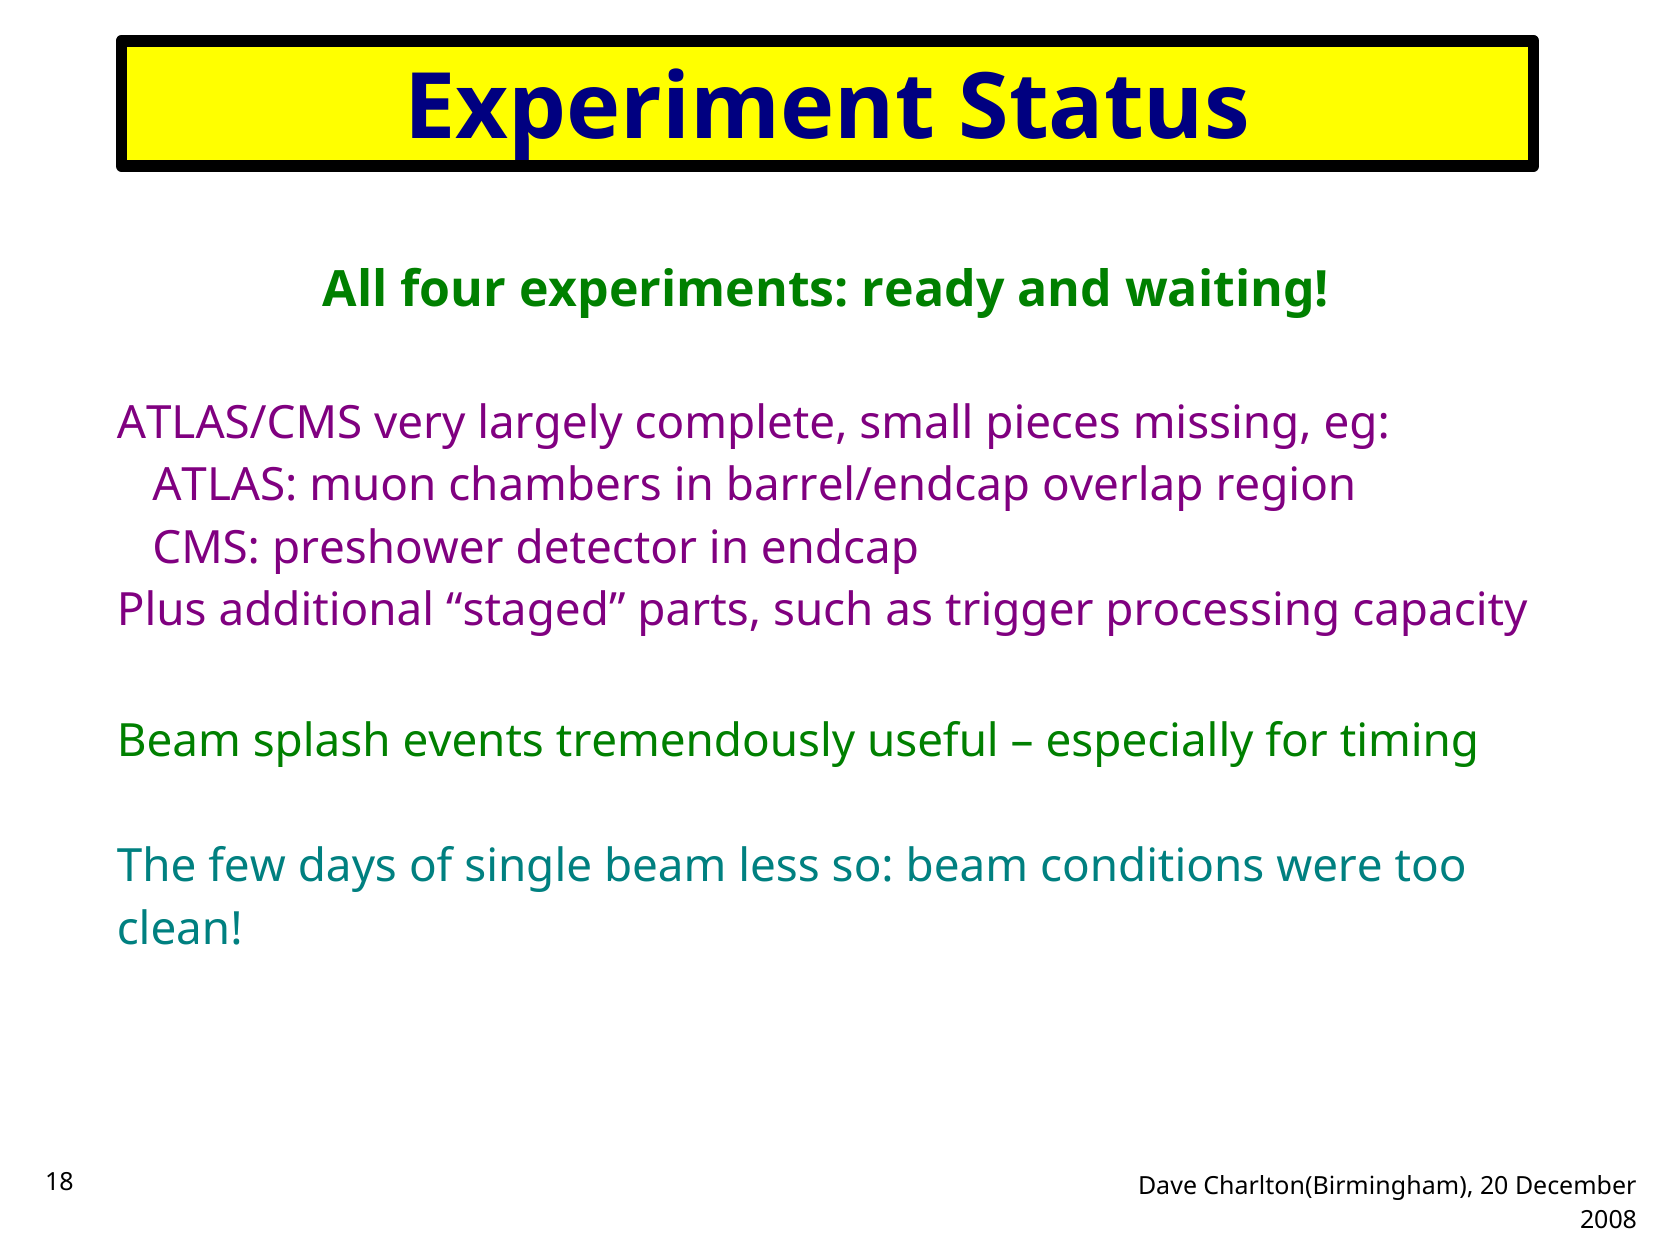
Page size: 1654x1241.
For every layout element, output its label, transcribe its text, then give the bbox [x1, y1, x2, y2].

title Experiment Status [121, 49, 1534, 158]
text_box All four experiments: ready and waiting! ATLAS/CMS very largely complete, small pieces missing, eg: ATLAS: muon chambers in barrel/endcap overlap region CMS: preshower detector in endcap Plus additional “staged” parts, such as trigger processing capacity Beam splash events tremendously useful – especially for timing The few days of single beam less so: beam conditions were too clean! [116, 252, 1536, 911]
